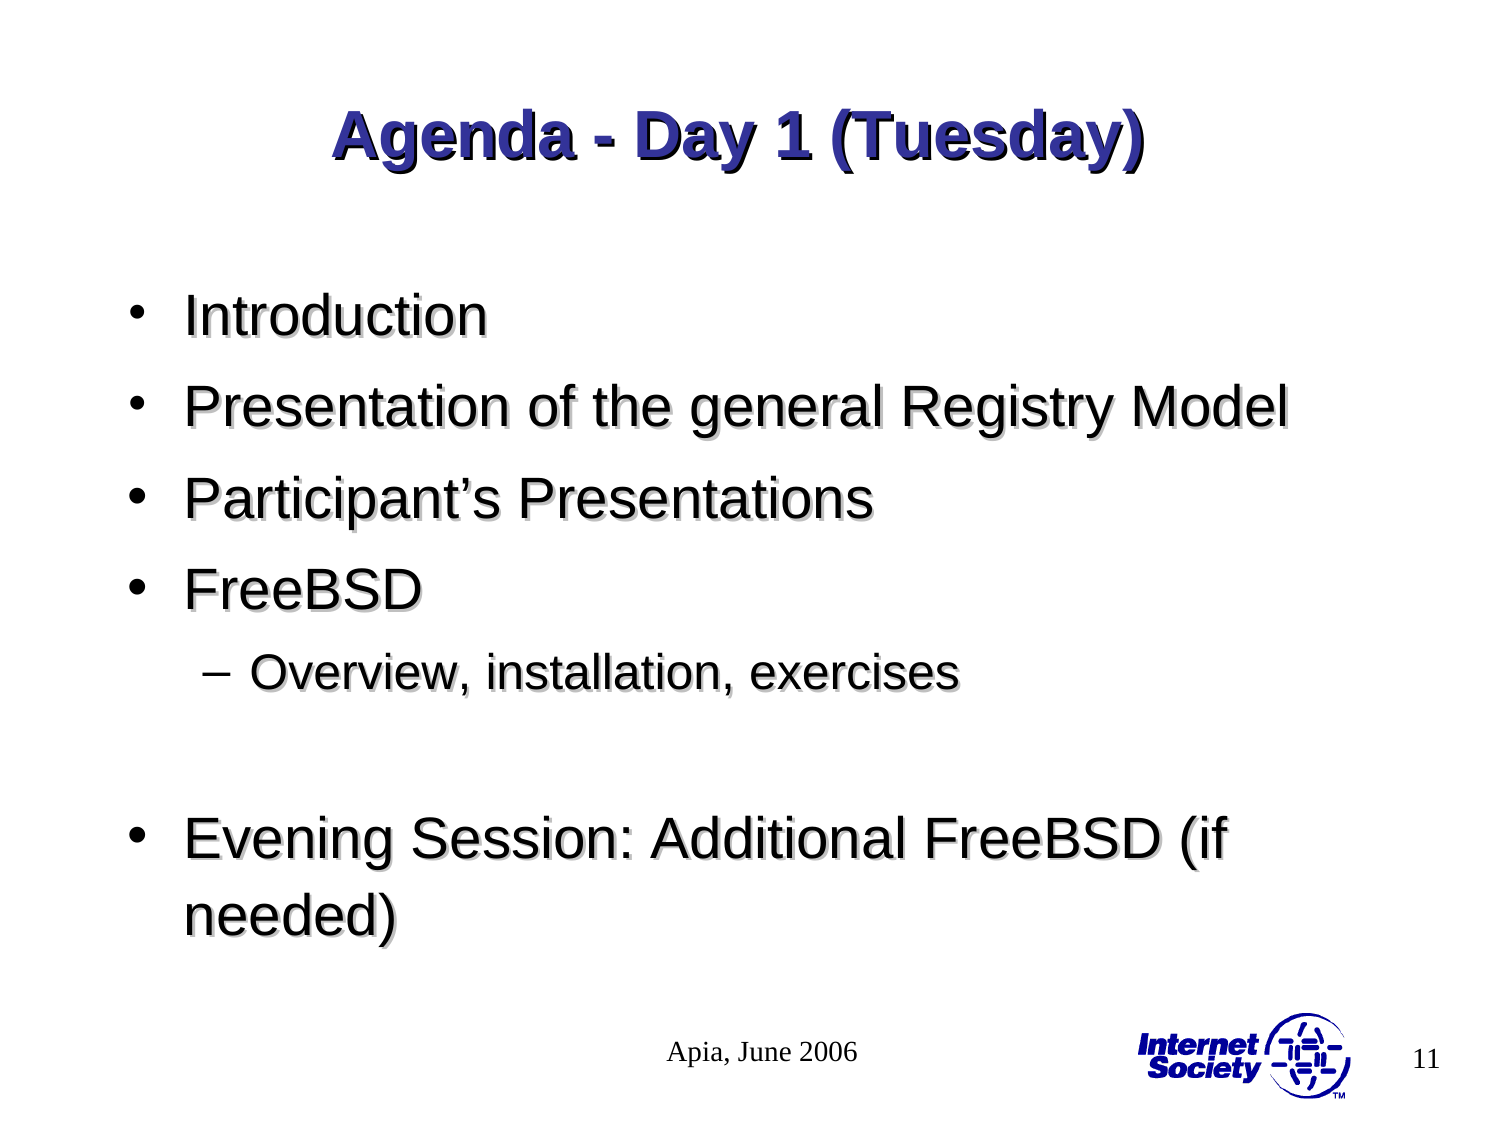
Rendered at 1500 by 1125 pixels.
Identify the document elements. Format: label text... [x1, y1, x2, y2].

text_box Apia, June 2006 [512, 1025, 1013, 1101]
picture [1137, 1012, 1351, 1099]
title Agenda - Day 1 (Tuesday) [99, 37, 1375, 225]
list Introduction Presentation of the general Registry Model Participant’s Presentations FreeBSD Overview, installation, exercises Evening Session: Additional FreeBSD (if needed) [112, 262, 1388, 1001]
